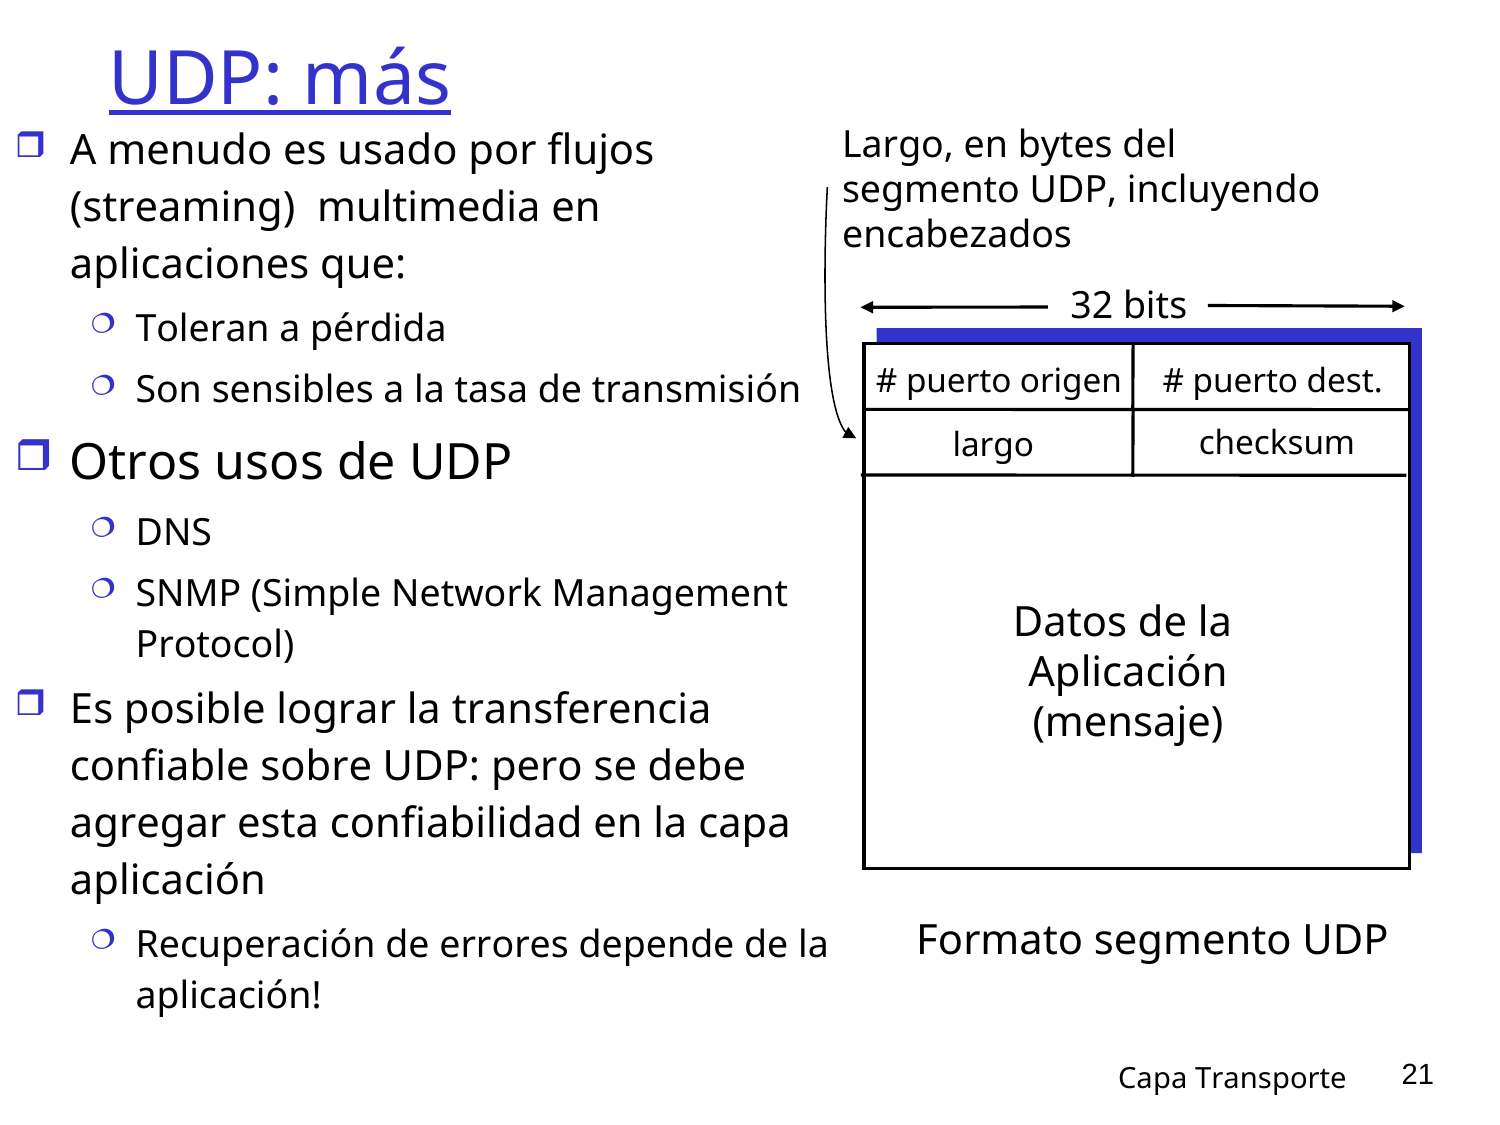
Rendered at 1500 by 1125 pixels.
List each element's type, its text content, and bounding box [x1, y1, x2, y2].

text_box largo [937, 415, 1049, 471]
text_box # puerto origen [861, 351, 1131, 407]
text_box 32 bits [1055, 273, 1203, 334]
text_box Largo, en bytes del segmento UDP, incluyendo encabezados [827, 111, 1336, 263]
text_box checksum [1183, 413, 1371, 470]
text_box [864, 411, 1131, 473]
text_box # puerto dest. [1147, 351, 1399, 407]
list A menudo es usado por flujos (streaming) multimedia en aplicaciones que: Toleran a pérdida Son sensibles a la tasa de transmisión Otros usos de UDP DNS SNMP (Simple Network Management Protocol)‏ Es posible lograr la transferencia confiable sobre UDP: pero se debe agregar esta confiabilidad en la capa aplicación Recuperación de errores depende de la aplicación! [0, 112, 863, 1013]
title UDP: más [93, 0, 1463, 150]
text_box Formato segmento UDP [901, 905, 1404, 971]
text_box [864, 328, 1422, 869]
text_box Datos de la Aplicación (mensaje)‏ [998, 587, 1258, 753]
